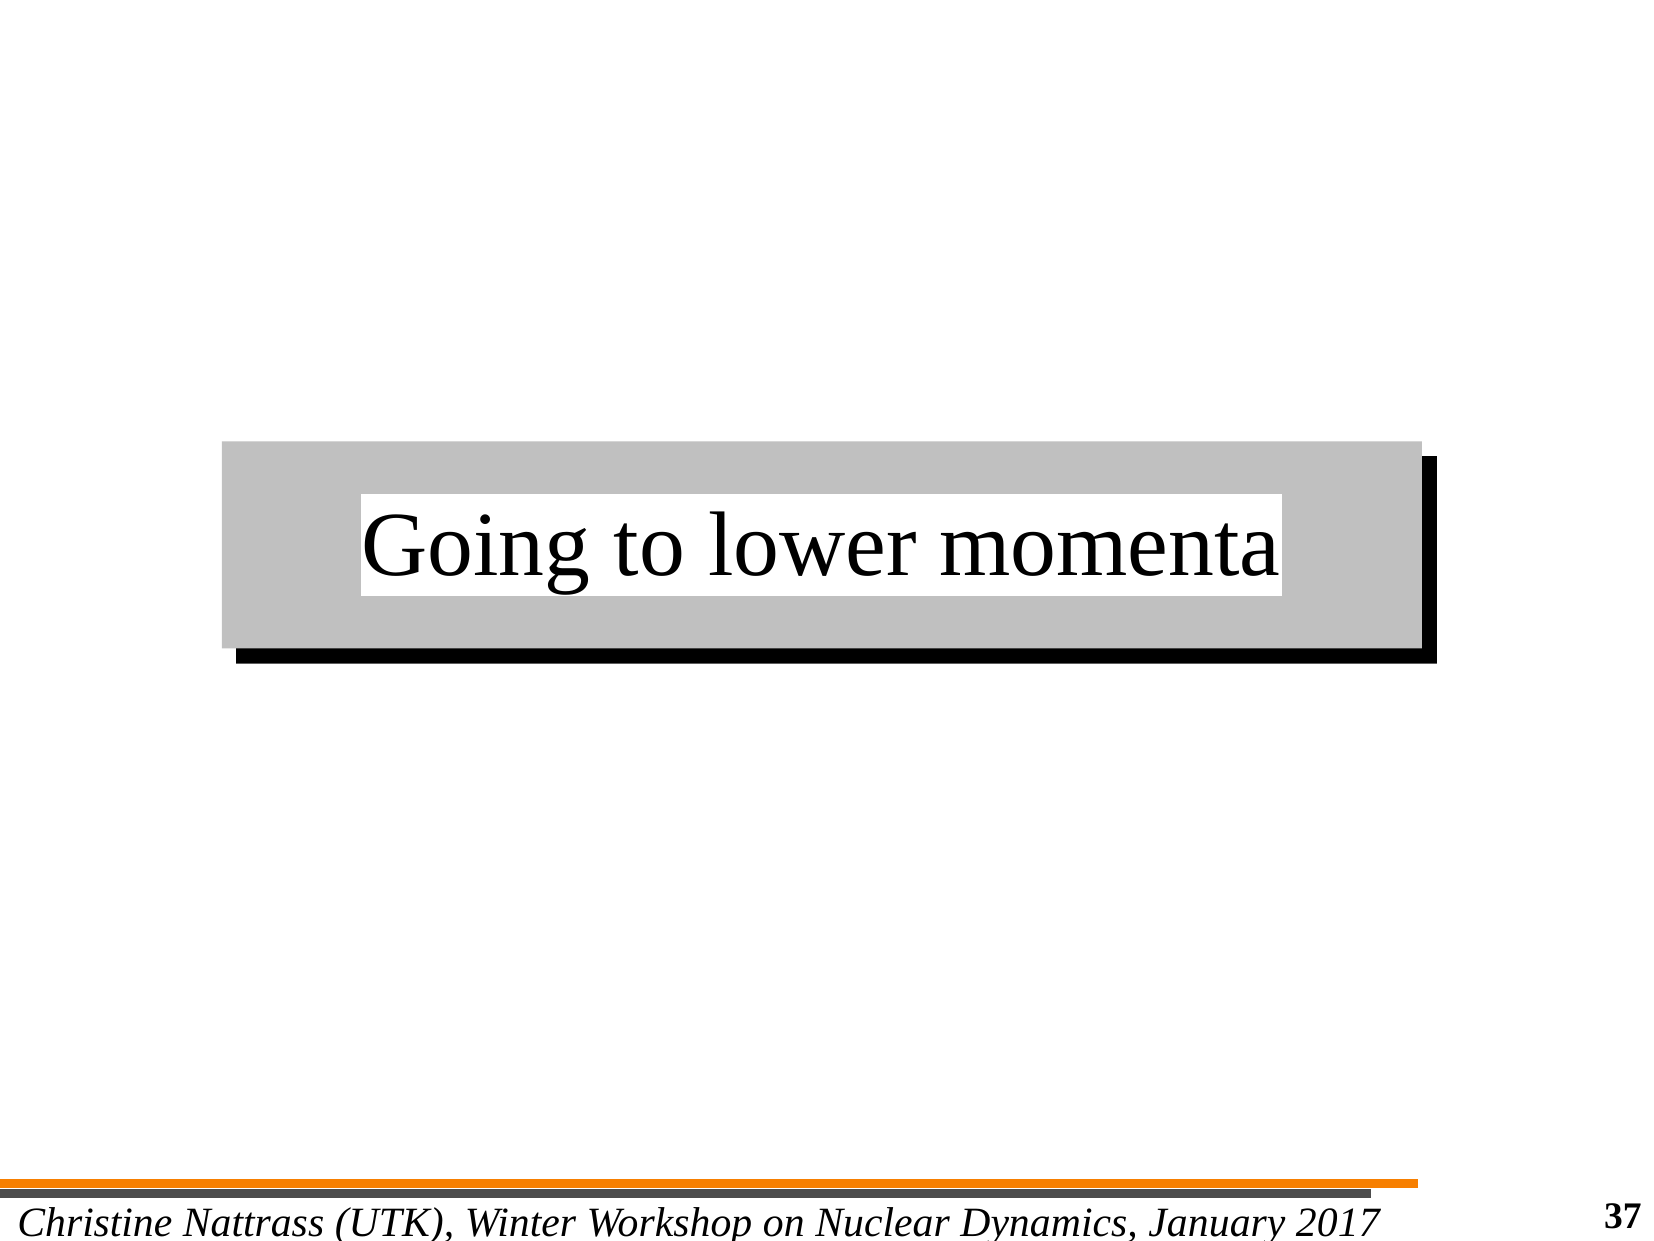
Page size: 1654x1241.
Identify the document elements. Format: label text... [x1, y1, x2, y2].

title Going to lower momenta [221, 441, 1422, 649]
